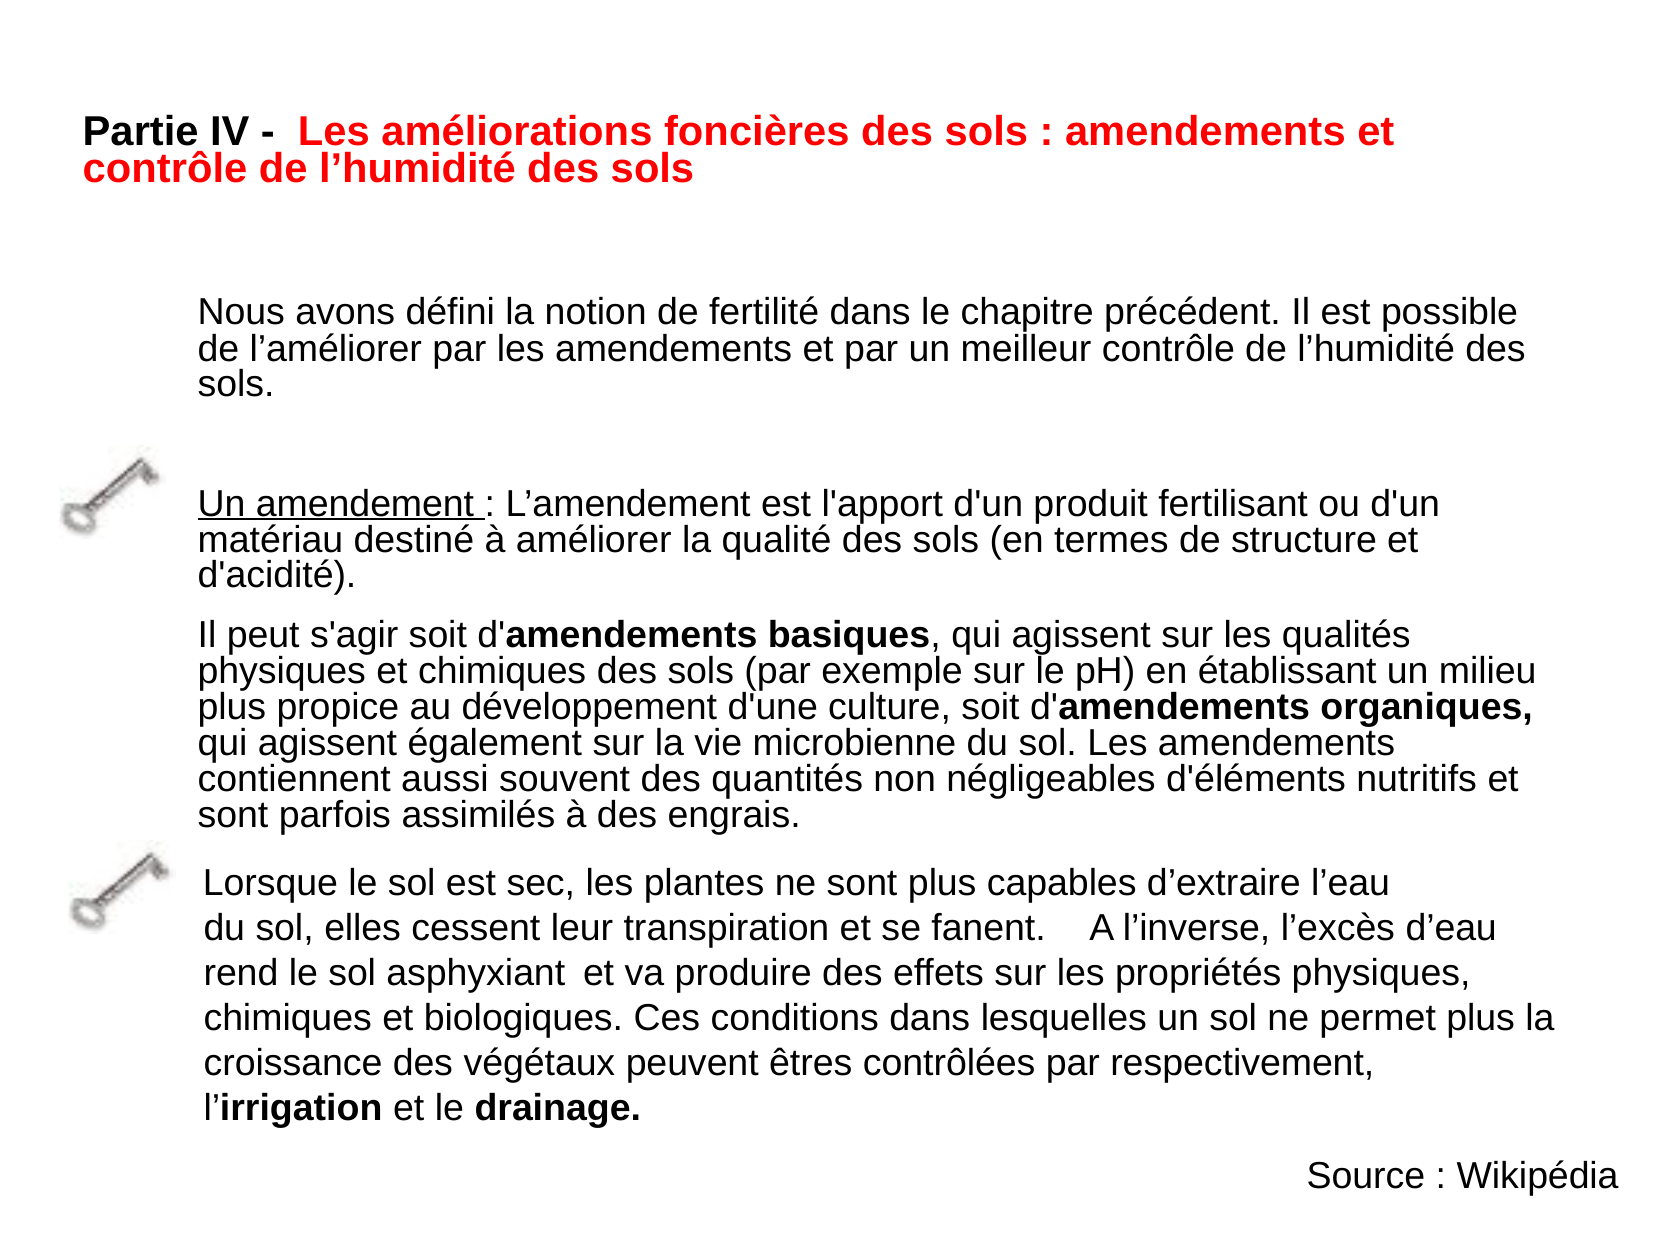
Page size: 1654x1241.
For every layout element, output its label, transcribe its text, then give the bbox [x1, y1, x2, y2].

picture [59, 445, 166, 539]
picture [68, 840, 176, 934]
list Nous avons défini la notion de fertilité dans le chapitre précédent. Il est possible de l’améliorer par les amendements et par un meilleur contrôle de l’humidité des sols. Un amendement : L’amendement est l'apport d'un produit fertilisant ou d'un matériau destiné à améliorer la qualité des sols (en termes de structure et d'acidité). Il peut s'agir soit d'amendements basiques, qui agissent sur les qualités physiques et chimiques des sols (par exemple sur le pH) en établissant un milieu plus propice au développement d'une culture, soit d'amendements organiques, qui agissent également sur la vie microbienne du sol. Les amendements contiennent aussi souvent des quantités non négligeables d'éléments nutritifs et sont parfois assimilés à des engrais. Lorsque le sol est sec, les plantes ne sont plus capables d’extraire l’eau du sol, elles cessent leur transpiration et se fanent. A l’inverse, l’excès d’eau rend le sol asphyxiant et va produire des effets sur les propriétés physiques, chimiques et biologiques. Ces conditions dans lesquelles un sol ne permet plus la croissance des végétaux peuvent êtres contrôlées par respectivement, l’irrigation et le drainage. [41, 243, 1571, 1127]
text_box Source : Wikipédia [1291, 1147, 1643, 1204]
title Partie IV - Les améliorations foncières des sols : amendements et contrôle de l’humidité des sols [82, 49, 1571, 243]
